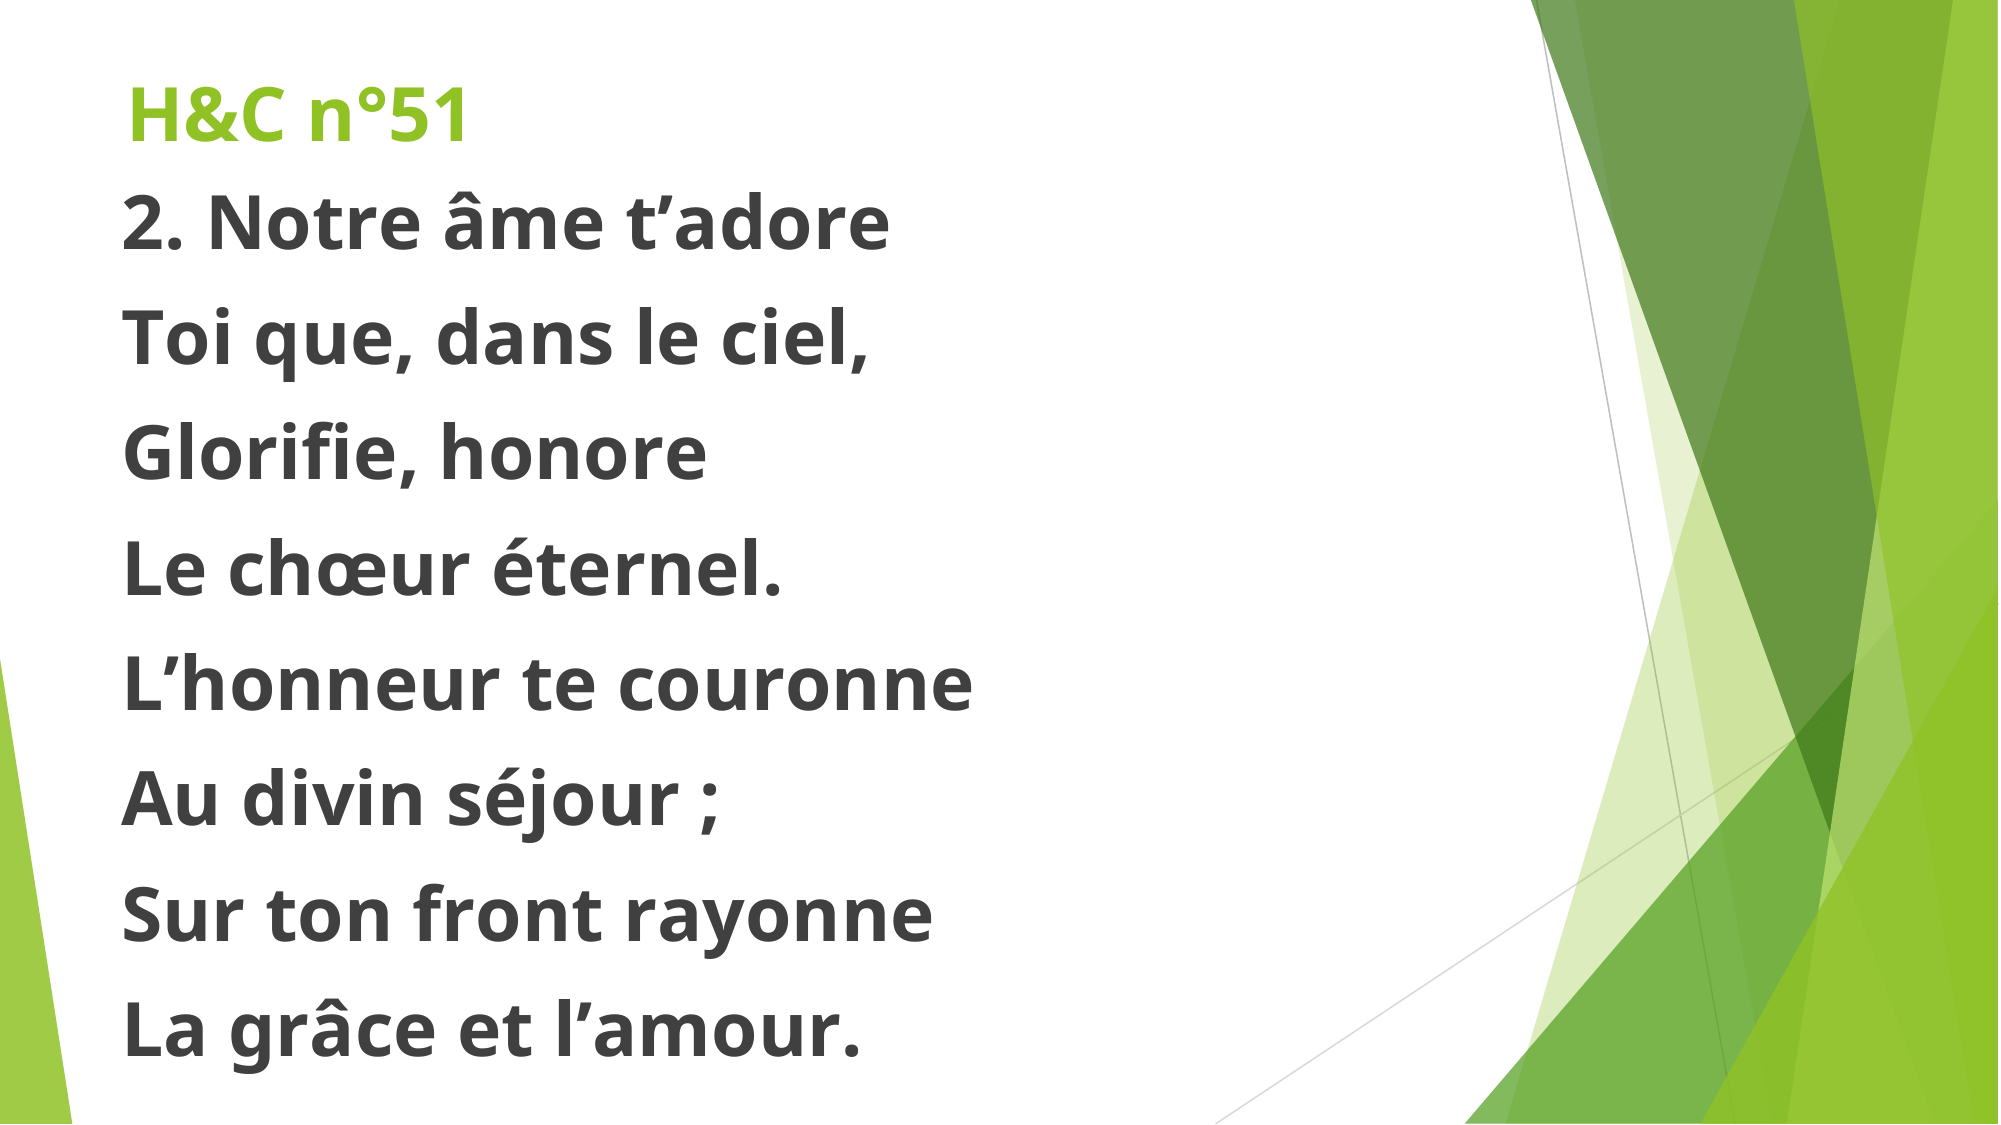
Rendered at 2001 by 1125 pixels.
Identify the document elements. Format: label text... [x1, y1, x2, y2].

text_box 2. Notre âme t’adore Toi que, dans le ciel, Glorifie, honore Le chœur éternel. L’honneur te couronne Au divin séjour ; Sur ton front rayonne La grâce et l’amour. [106, 153, 1961, 1075]
text_box H&C n°51 [111, 59, 1522, 153]
